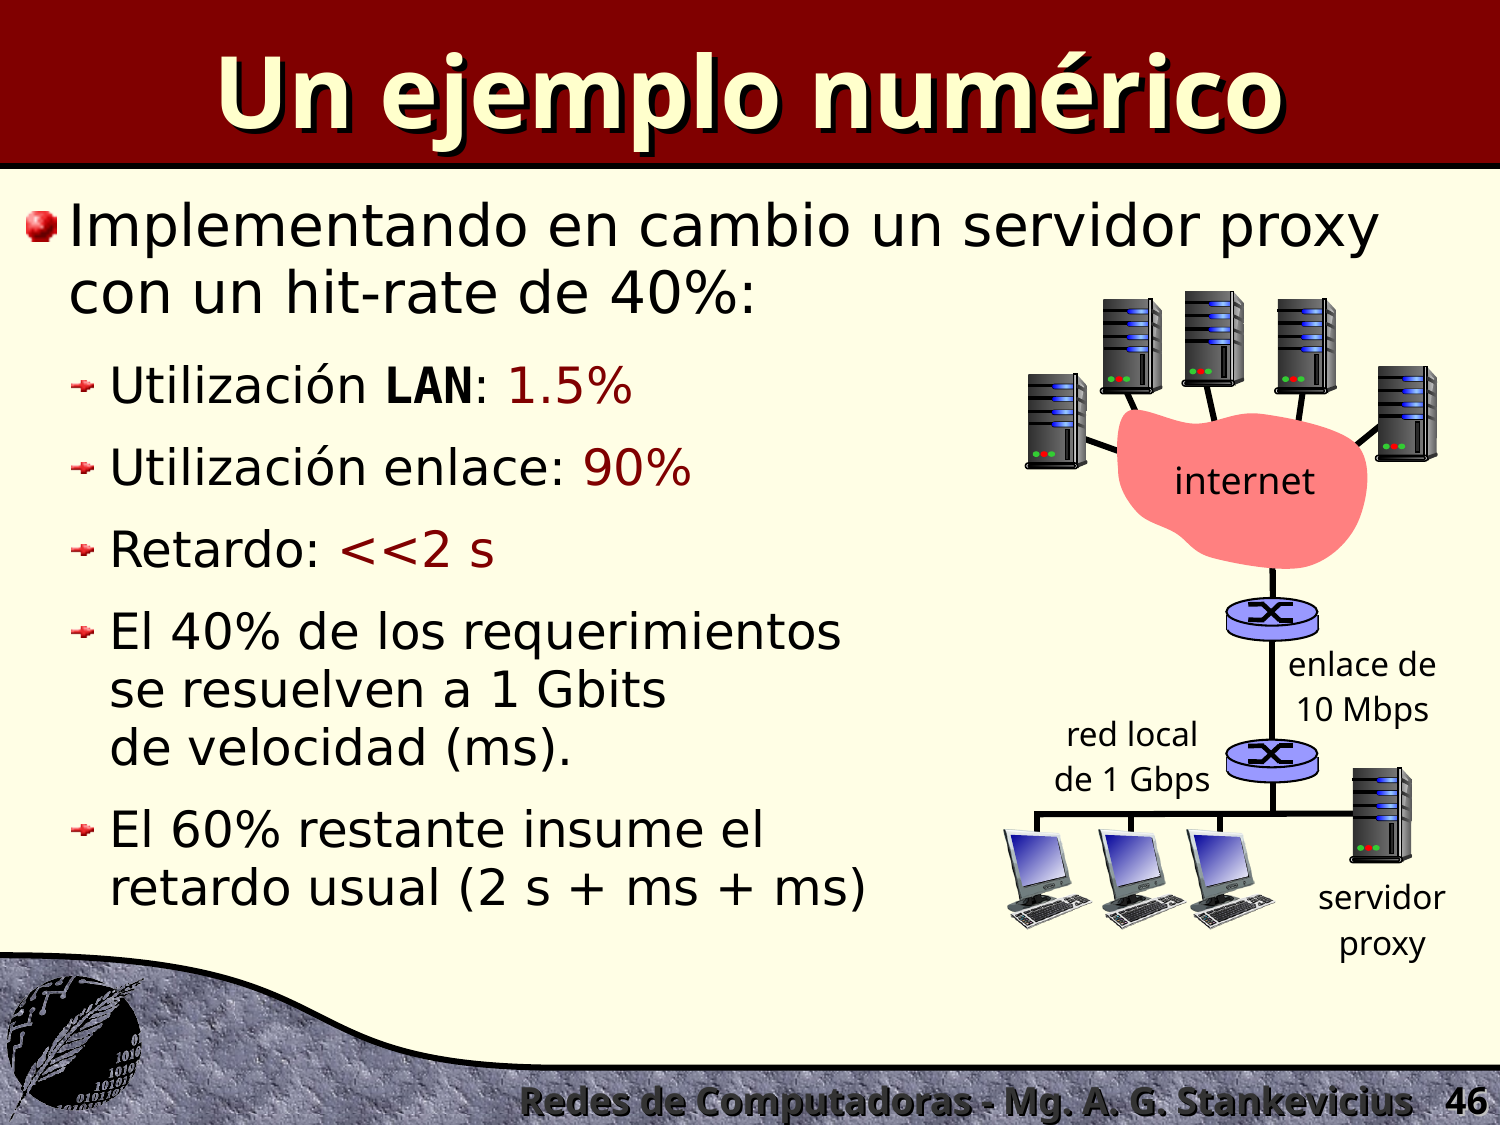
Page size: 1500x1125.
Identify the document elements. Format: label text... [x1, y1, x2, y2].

text_box [1193, 834, 1249, 887]
text_box [1350, 768, 1413, 863]
title Un ejemplo numérico [15, 5, 1485, 160]
text_box [1226, 598, 1318, 641]
text_box enlace de 10 Mbps [1273, 633, 1449, 742]
text_box [1105, 834, 1160, 887]
list Implementando en cambio un servidor proxy con un hit-rate de 40%: Utilización LAN: 1.5% Utilización enlace: 90% Retardo: <<2 s El 40% de los requerimientos se resuelven a 1 Gbits de velocidad (ms). El 60% restante insume el retardo usual (2 s + ms + ms) [11, 192, 1486, 921]
picture [1000, 824, 1297, 937]
text_box servidor proxy [1303, 921, 1463, 976]
text_box [1100, 299, 1163, 394]
picture [790, 1100, 795, 1110]
text_box internet [1159, 447, 1334, 515]
text_box red local de 1 Gbps [1039, 703, 1218, 812]
picture [0, 959, 1500, 1125]
picture [1047, 1100, 1054, 1110]
text_box [1375, 366, 1438, 462]
text_box [1010, 834, 1066, 887]
text_box [1117, 409, 1368, 569]
text_box [1226, 739, 1318, 783]
text_box [1182, 291, 1245, 387]
text_box [1274, 299, 1337, 394]
text_box [1025, 374, 1088, 469]
